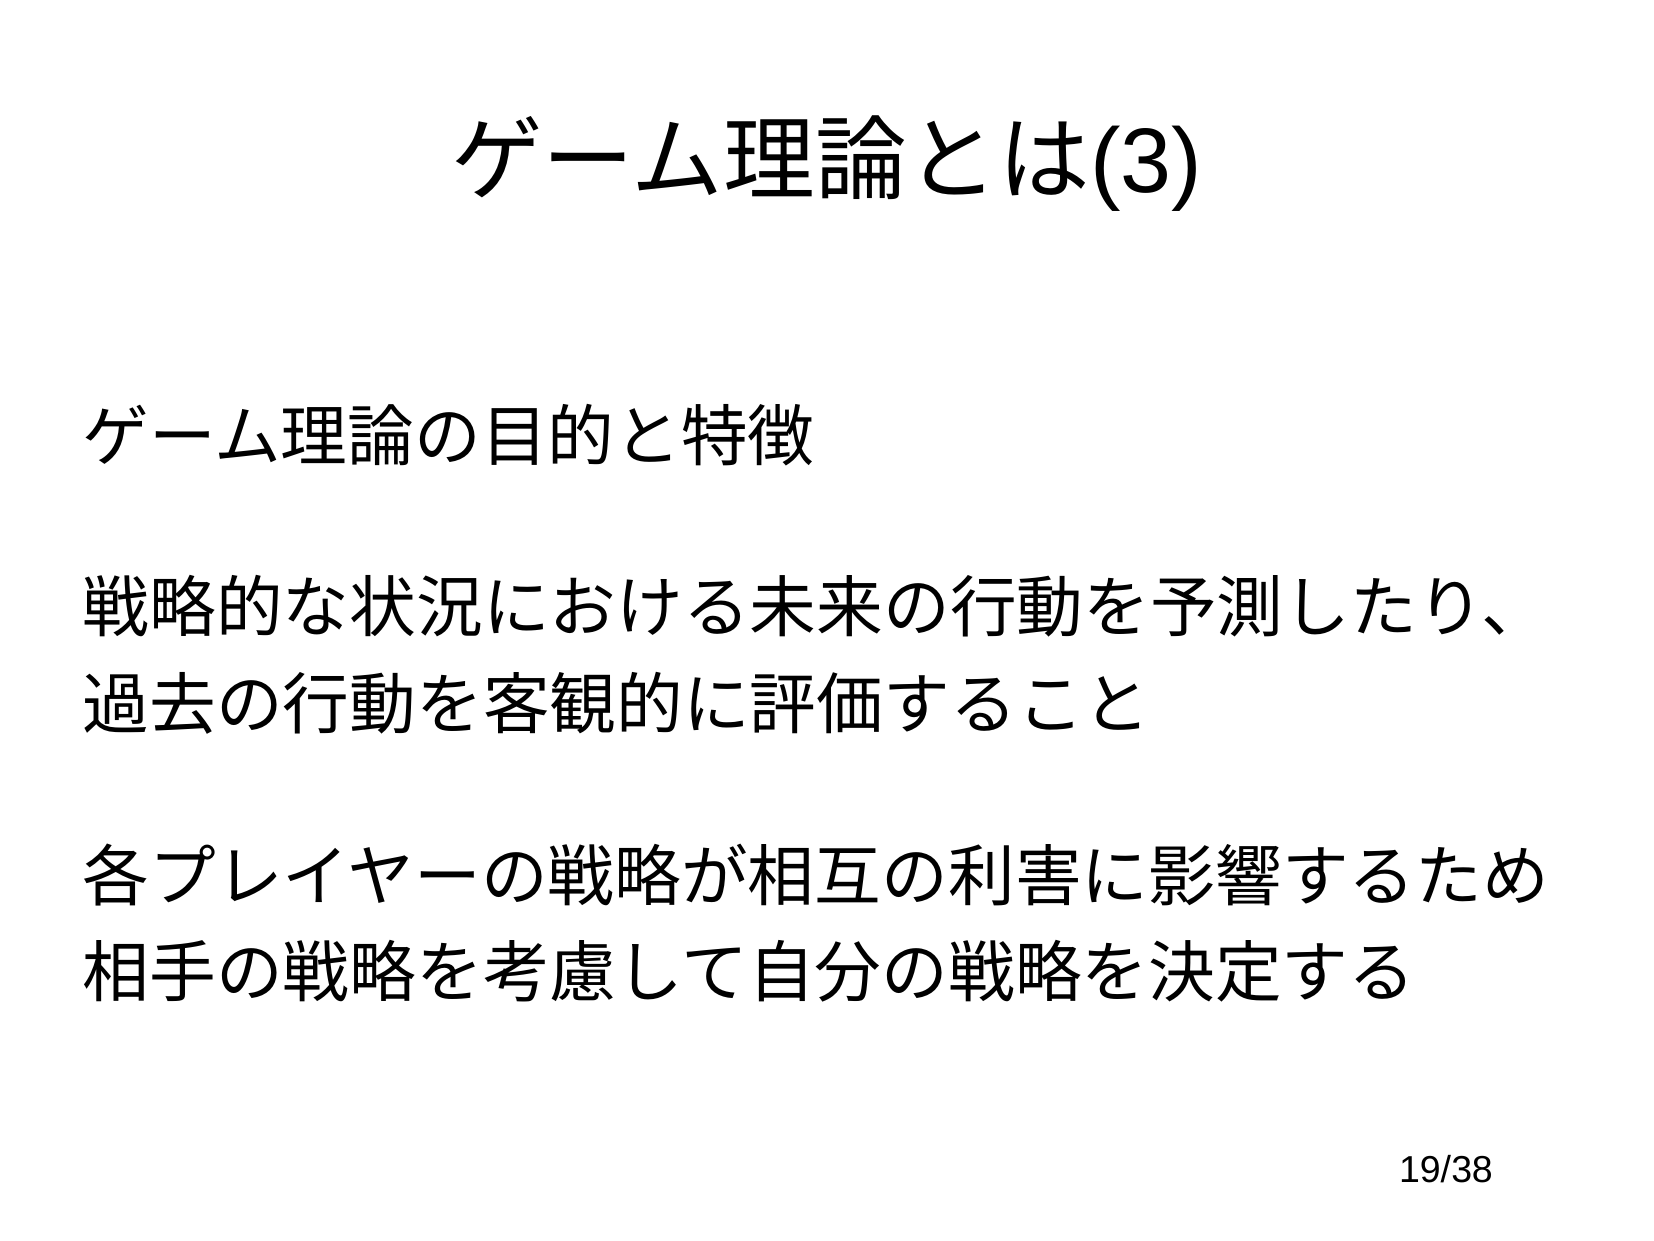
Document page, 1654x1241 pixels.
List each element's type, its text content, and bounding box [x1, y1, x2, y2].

title ゲーム理論とは(3) [82, 56, 1571, 250]
subtitle ゲーム理論の目的と特徴 戦略的な状況における未来の行動を予測したり、過去の行動を客観的に評価すること 各プレイヤーの戦略が相互の利害に影響するため相手の戦略を考慮して自分の戦略を決定する [82, 297, 1571, 1102]
text_box <番号>/38 [1413, 1140, 1608, 1211]
